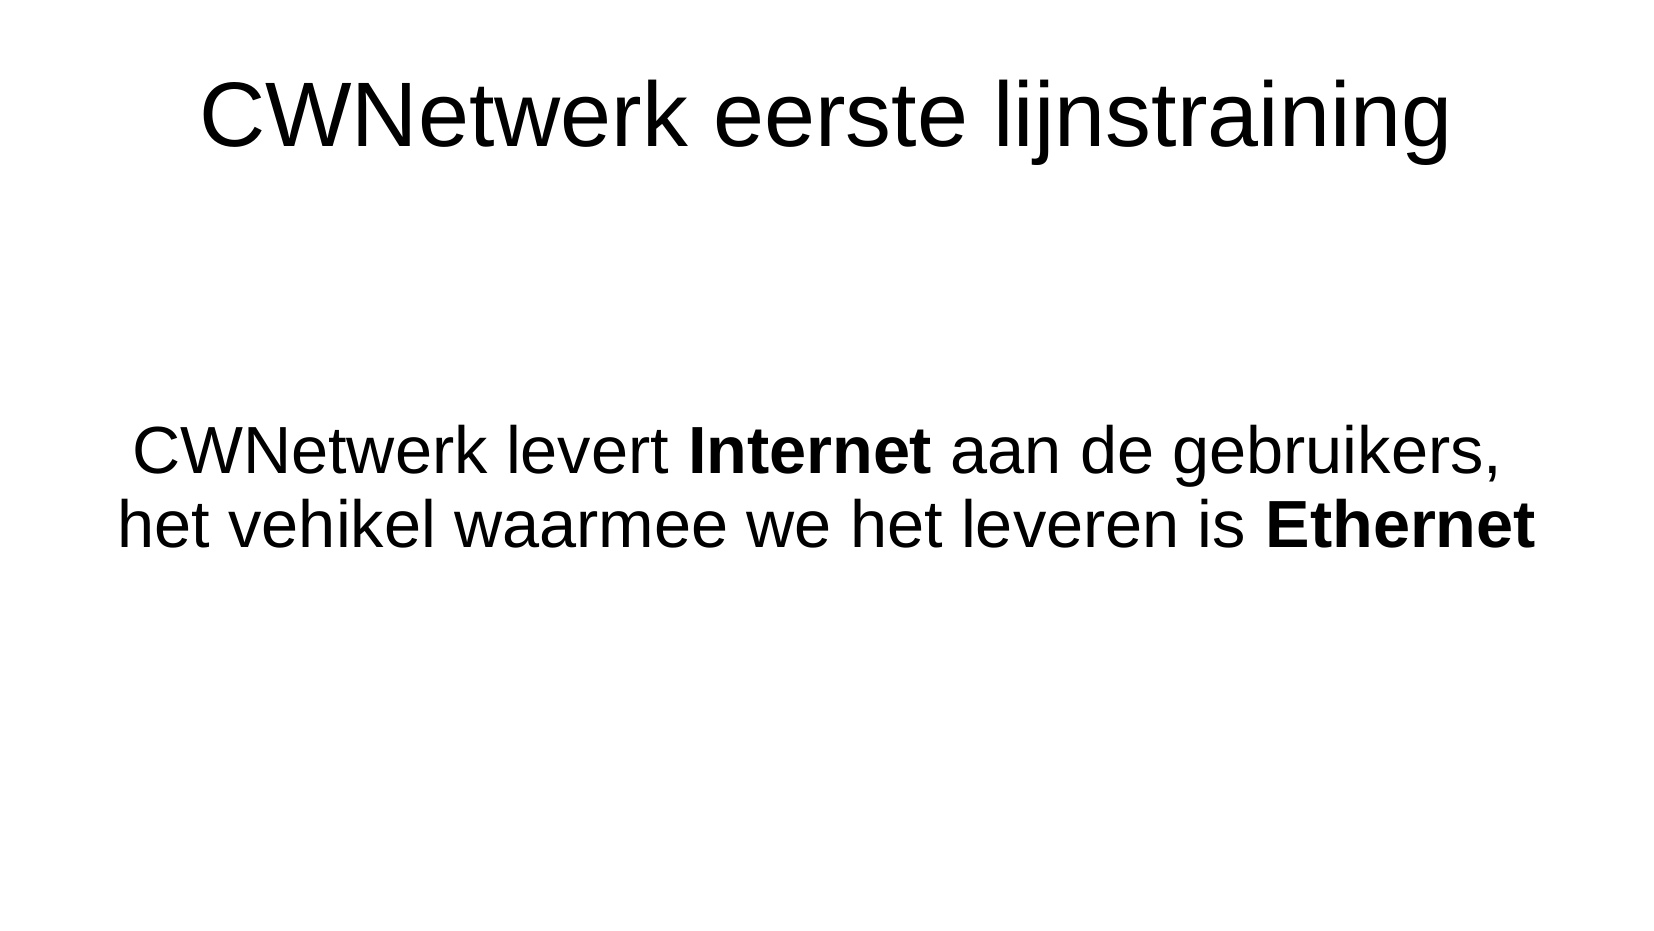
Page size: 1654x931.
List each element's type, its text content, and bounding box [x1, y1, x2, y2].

subtitle CWNetwerk levert Internet aan de gebruikers, het vehikel waarmee we het leveren is Ethernet [82, 217, 1571, 758]
title CWNetwerk eerste lijnstraining [82, 37, 1571, 193]
